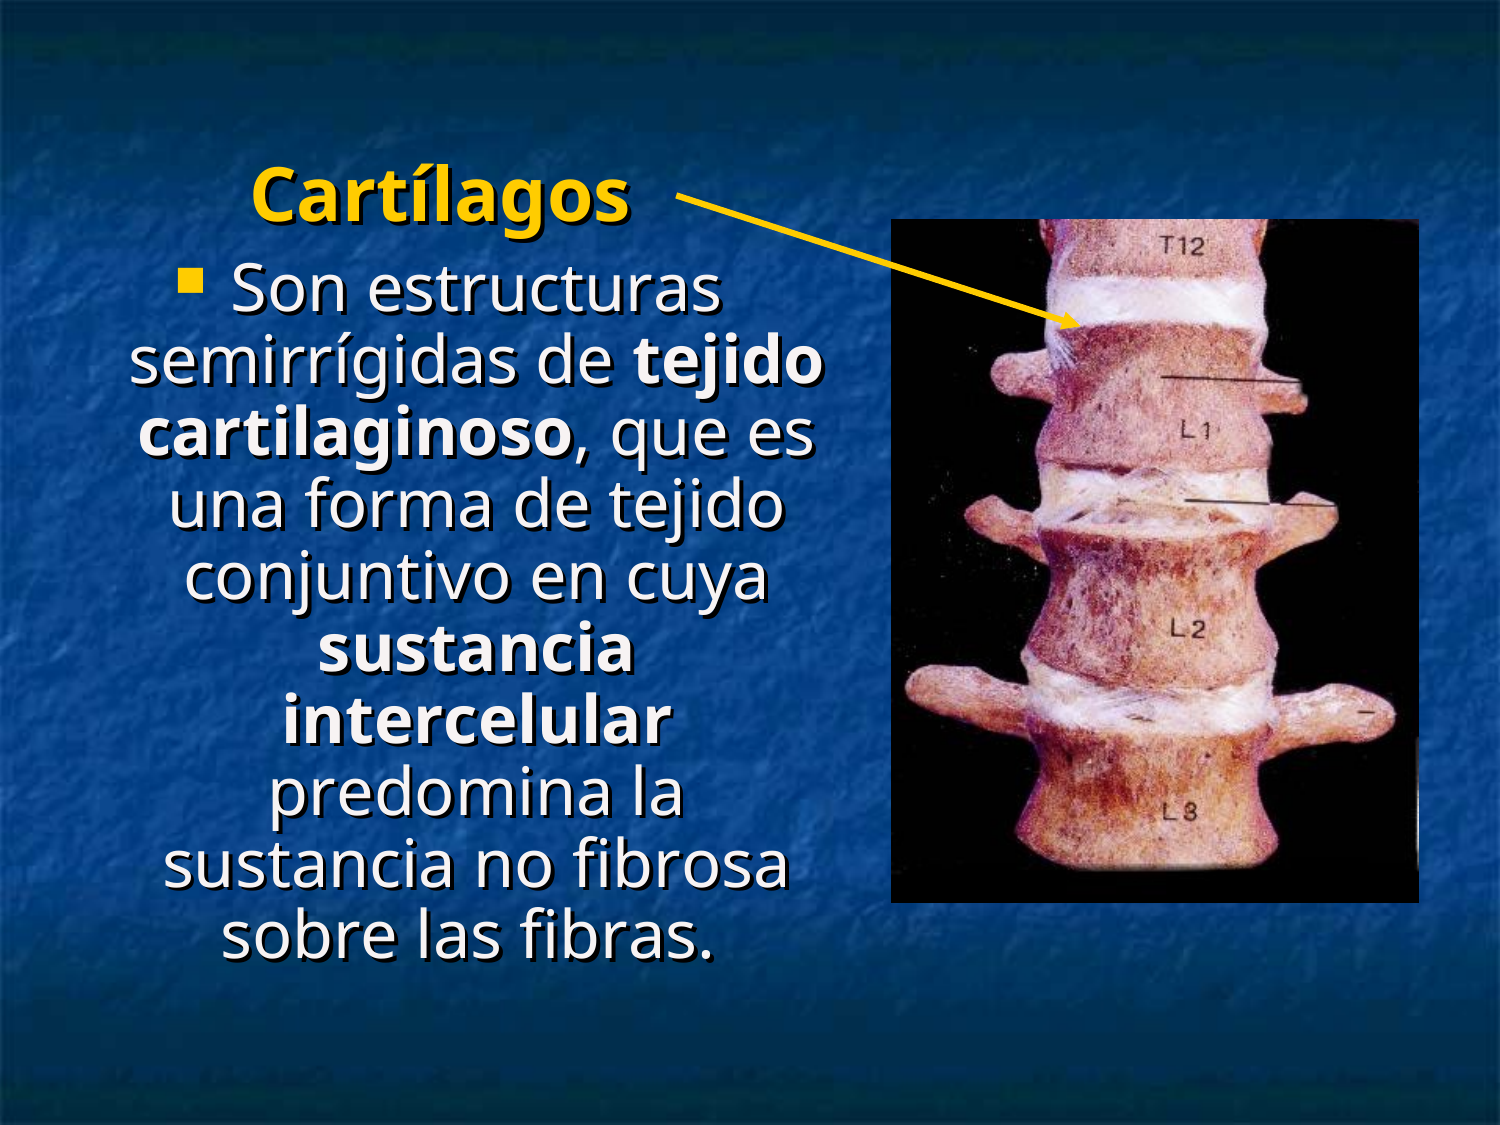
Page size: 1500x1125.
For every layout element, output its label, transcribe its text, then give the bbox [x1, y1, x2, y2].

list Cartílagos Son estructuras semirrígidas de tejido cartilaginoso, que es una forma de tejido conjuntivo en cuya sustancia intercelular predomina la sustancia no fibrosa sobre las fibras. [53, 148, 845, 941]
picture [0, 0, 1500, 1125]
